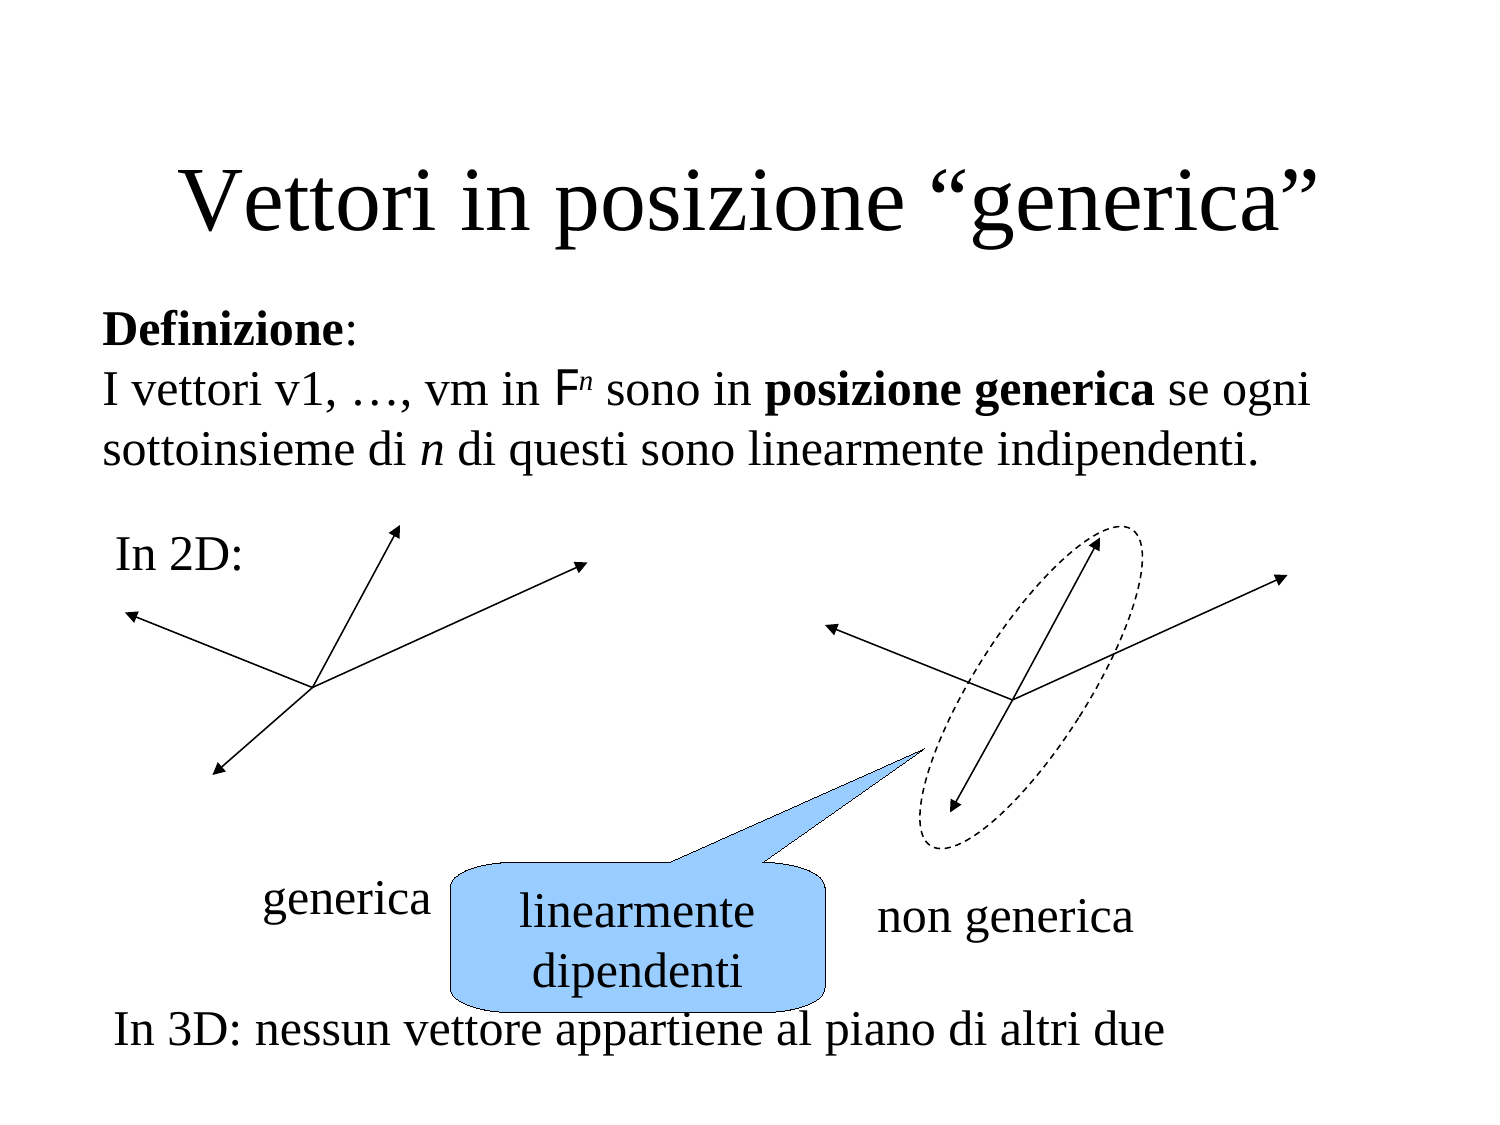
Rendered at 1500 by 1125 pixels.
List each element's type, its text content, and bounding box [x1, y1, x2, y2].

text_box In 2D: [100, 512, 260, 588]
title Vettori in posizione “generica” [112, 99, 1388, 287]
text_box generica [247, 856, 447, 933]
text_box non generica [862, 874, 1150, 951]
text_box In 3D: nessun vettore appartiene al piano di altri due [98, 987, 1182, 1063]
text_box linearmente dipendenti [450, 748, 925, 1013]
text_box Definizione: I vettori v1, …, vm in Fn sono in posizione generica se ogni sottoinsieme di n di questi sono linearmente indipendenti. [87, 287, 1413, 483]
